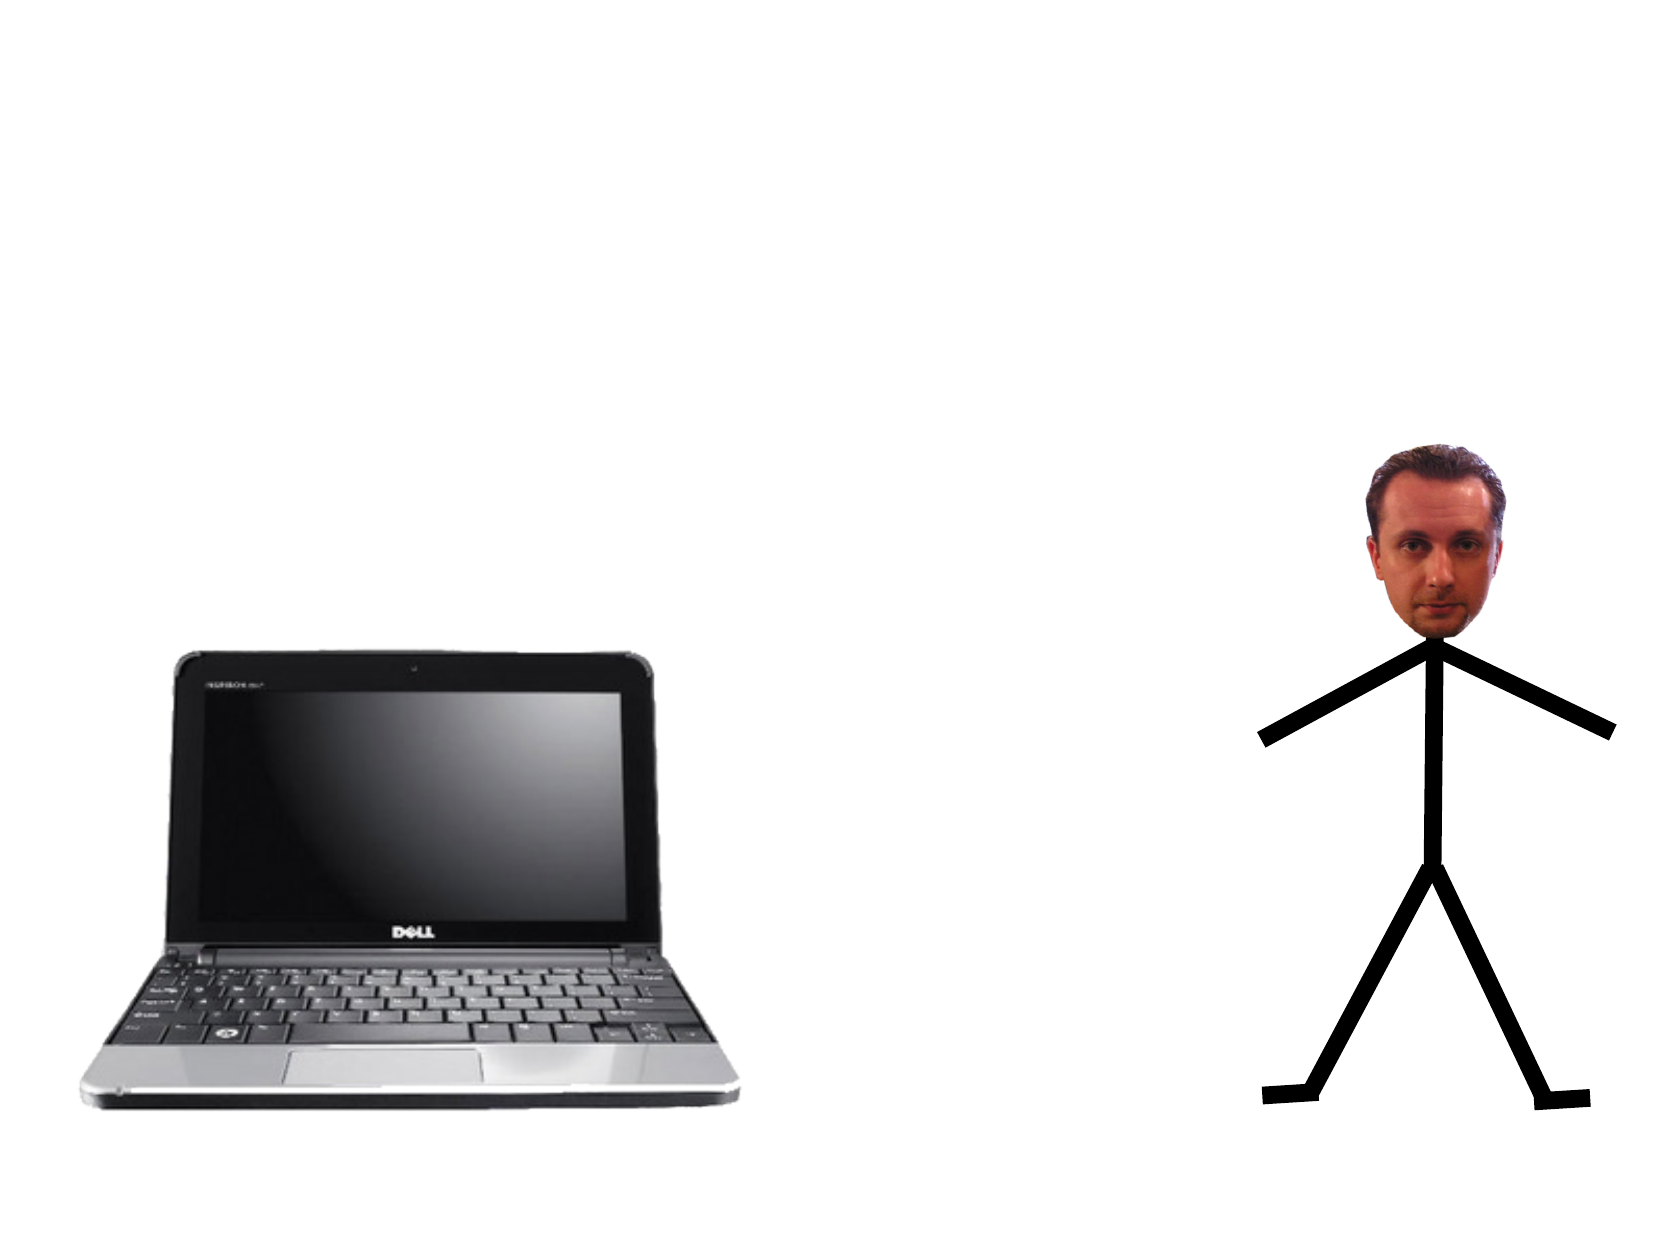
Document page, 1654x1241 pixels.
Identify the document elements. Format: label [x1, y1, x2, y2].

picture [59, 634, 751, 1122]
picture [1350, 439, 1518, 644]
